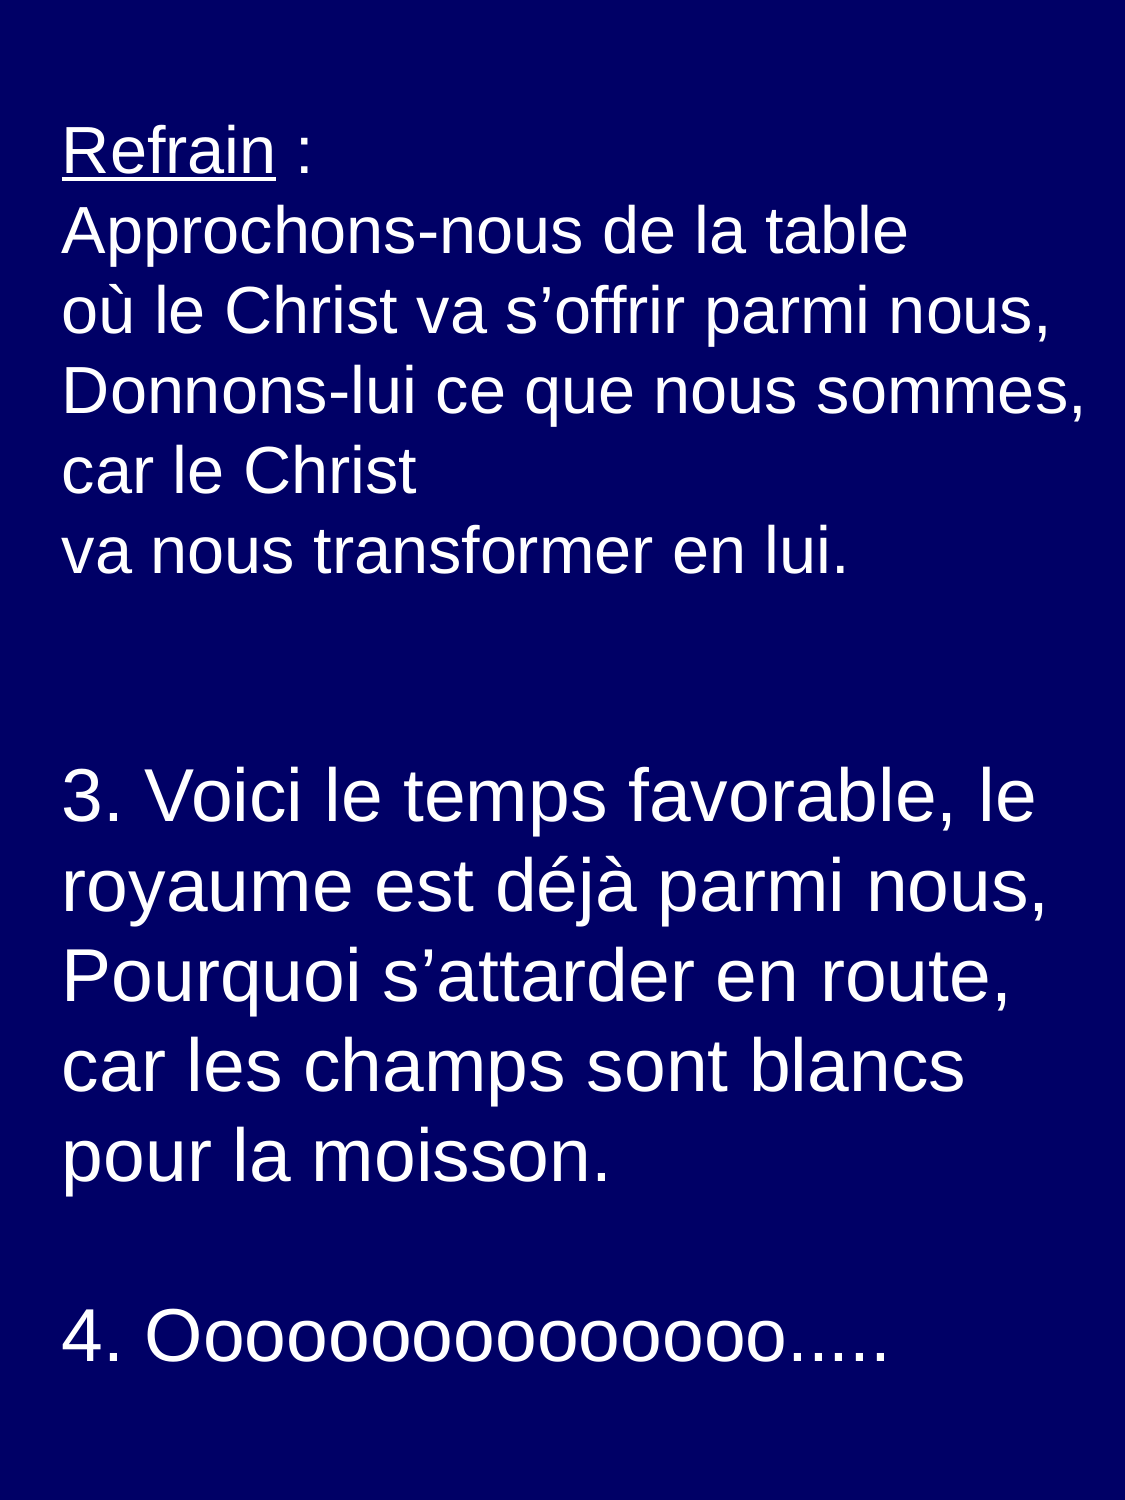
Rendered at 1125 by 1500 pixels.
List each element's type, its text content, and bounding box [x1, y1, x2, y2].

text_box Refrain : Approchons-nous de la table où le Christ va s’offrir parmi nous, Donnons-lui ce que nous sommes, car le Christ va nous transformer en lui. 3. Voici le temps favorable, le royaume est déjà parmi nous, Pourquoi s’attarder en route, car les champs sont blancs pour la moisson. 4. Ooooooooooooooo..... [47, 0, 1125, 1418]
